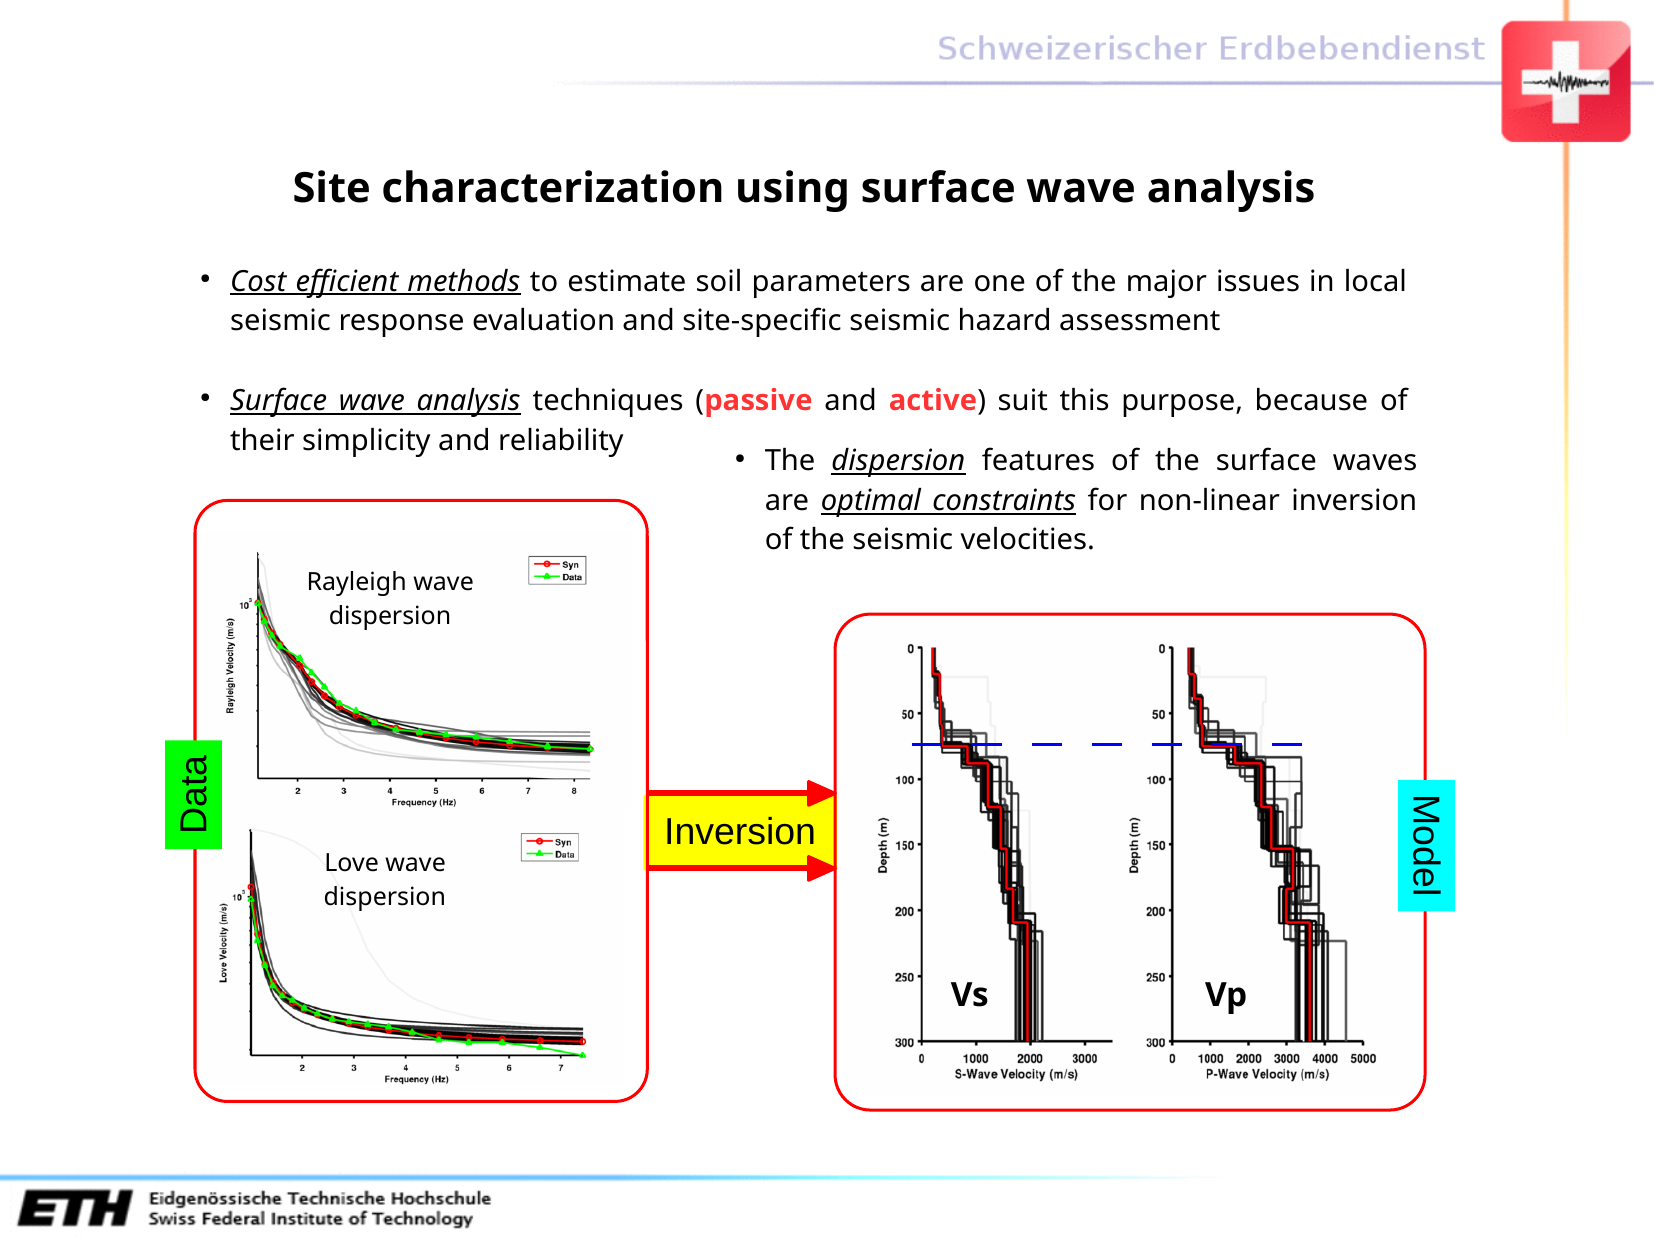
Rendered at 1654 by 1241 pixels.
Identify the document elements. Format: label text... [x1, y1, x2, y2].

text_box Site characterization using surface wave analysis Cost efficient methods to estimate soil parameters are one of the major issues in local seismic response evaluation and site-specific seismic hazard assessment Surface wave analysis techniques (passive and active) suit this purpose, because of their simplicity and reliability [185, 150, 1423, 480]
text_box [820, 797, 833, 803]
text_box [649, 796, 807, 803]
text_box Model [1398, 780, 1456, 912]
picture [0, 0, 1654, 1241]
text_box Love wave dispersion [264, 836, 506, 923]
text_box [649, 861, 807, 865]
text_box Inversion [649, 803, 833, 861]
text_box Data [165, 740, 222, 850]
text_box Rayleigh wave dispersion [269, 556, 511, 642]
text_box Vp [1185, 963, 1267, 1028]
text_box The dispersion features of the surface waves are optimal constraints for non-linear inversion of the seismic velocities. [720, 431, 1433, 571]
text_box Vs [929, 963, 1011, 1028]
